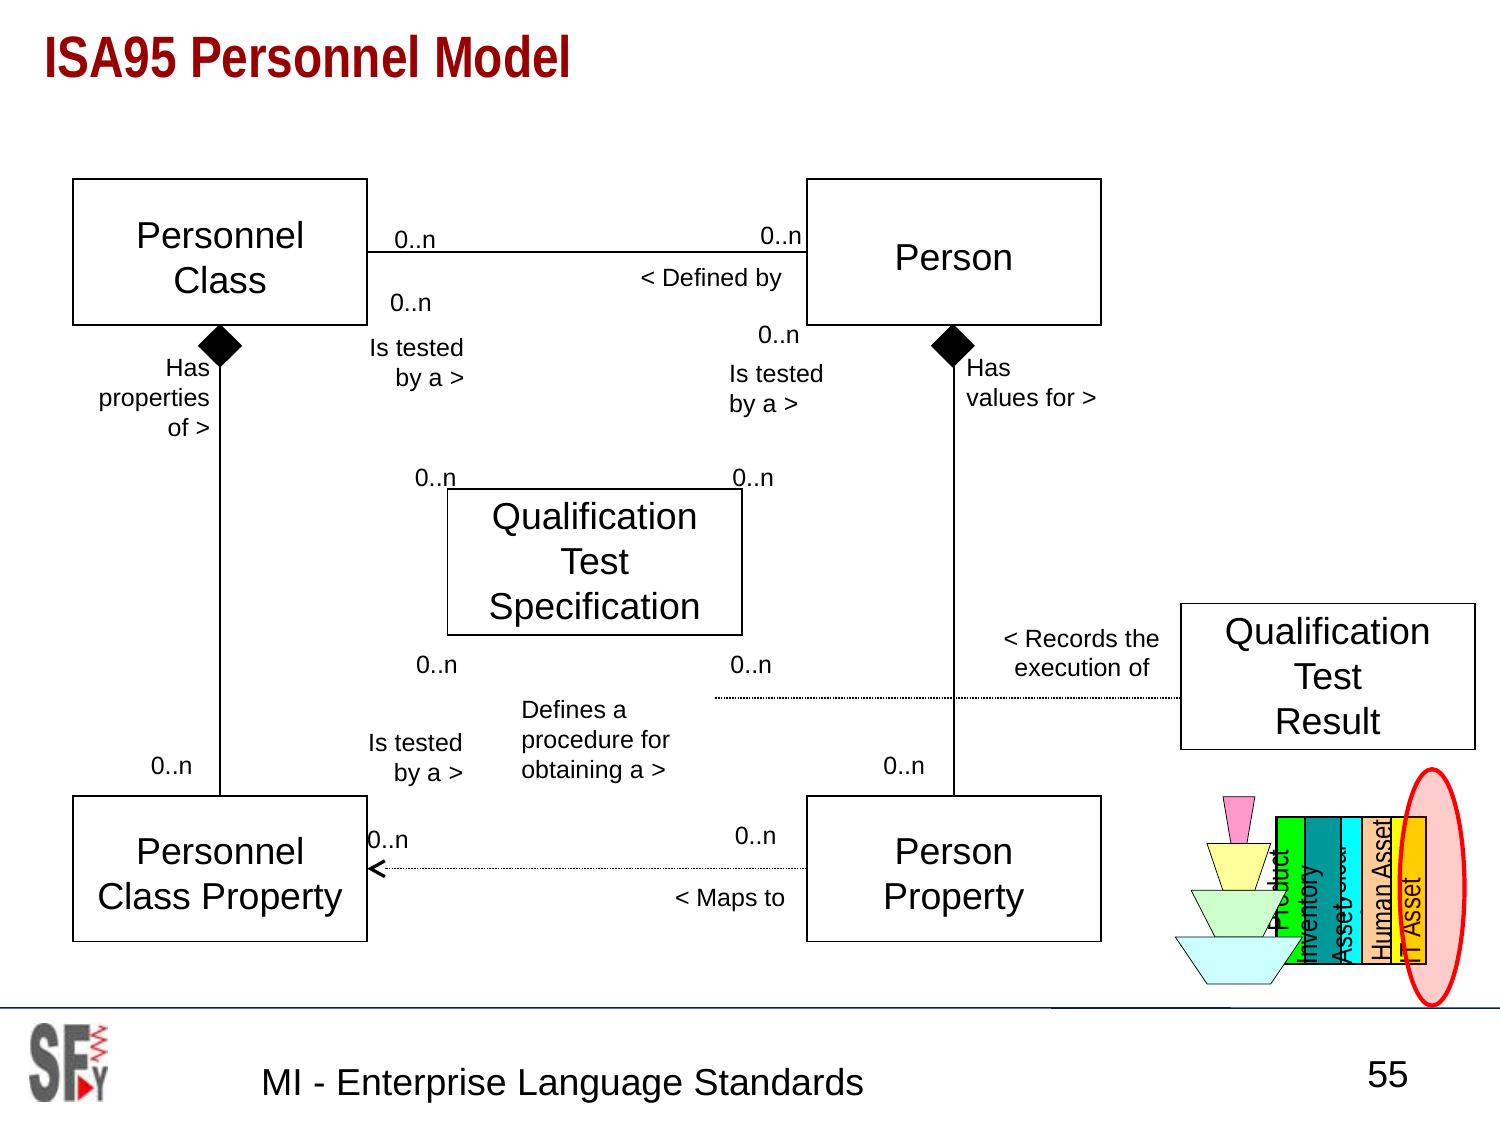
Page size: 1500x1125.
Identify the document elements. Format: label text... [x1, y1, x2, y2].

text_box [208, 325, 242, 361]
text_box [1399, 769, 1465, 1006]
footer MI - Enterprise Language Standards [246, 1042, 1266, 1103]
text_box Human Asset [1362, 816, 1390, 965]
text_box 0..n [400, 633, 474, 687]
text_box Is tested by a > [714, 342, 840, 425]
text_box Person [806, 179, 1101, 325]
chart [1270, 919, 1276, 927]
chart [1175, 939, 1278, 1042]
chart [1175, 739, 1278, 936]
text_box Product Asset [1276, 816, 1305, 965]
text_box 0..n [379, 209, 452, 262]
text_box 0..n [370, 832, 378, 846]
text_box 0..n [368, 808, 425, 862]
text_box Physical Asset [1341, 816, 1362, 965]
title ISA95 Personnel Model [29, 12, 1471, 138]
text_box 0..n [719, 804, 792, 858]
text_box 0..n [717, 446, 790, 499]
chart [1264, 929, 1276, 936]
text_box Has properties of > [83, 336, 226, 449]
slide_number <numéro> [1352, 1034, 1490, 1103]
text_box 0..n [374, 271, 447, 325]
text_box Defines a procedure for obtaining a > [506, 678, 686, 791]
text_box [931, 325, 974, 367]
text_box Inventory Asset [1305, 816, 1341, 965]
picture [29, 1023, 108, 1102]
text_box Personnel Class Property [72, 795, 368, 942]
text_box < Defined by [618, 246, 798, 299]
text_box 0..n [135, 735, 208, 788]
text_box 0..n [743, 304, 816, 357]
text_box 0..n [715, 633, 788, 687]
text_box [1175, 796, 1303, 984]
text_box Is tested by a > [354, 316, 480, 400]
text_box 0..n [745, 204, 806, 251]
text_box < Records the execution of [988, 607, 1176, 690]
text_box Is tested by a > [352, 711, 478, 795]
text_box Qualification Test Specification [447, 489, 742, 635]
text_box Person Property [806, 795, 1101, 942]
text_box IT Asset [1390, 816, 1407, 965]
text_box < Maps to [660, 866, 801, 920]
text_box 0..n [399, 446, 472, 499]
text_box Has values for > [955, 336, 1112, 419]
text_box 0..n [868, 735, 941, 788]
text_box Personnel Class [72, 179, 368, 325]
text_box Qualification Test Result [1180, 603, 1475, 750]
